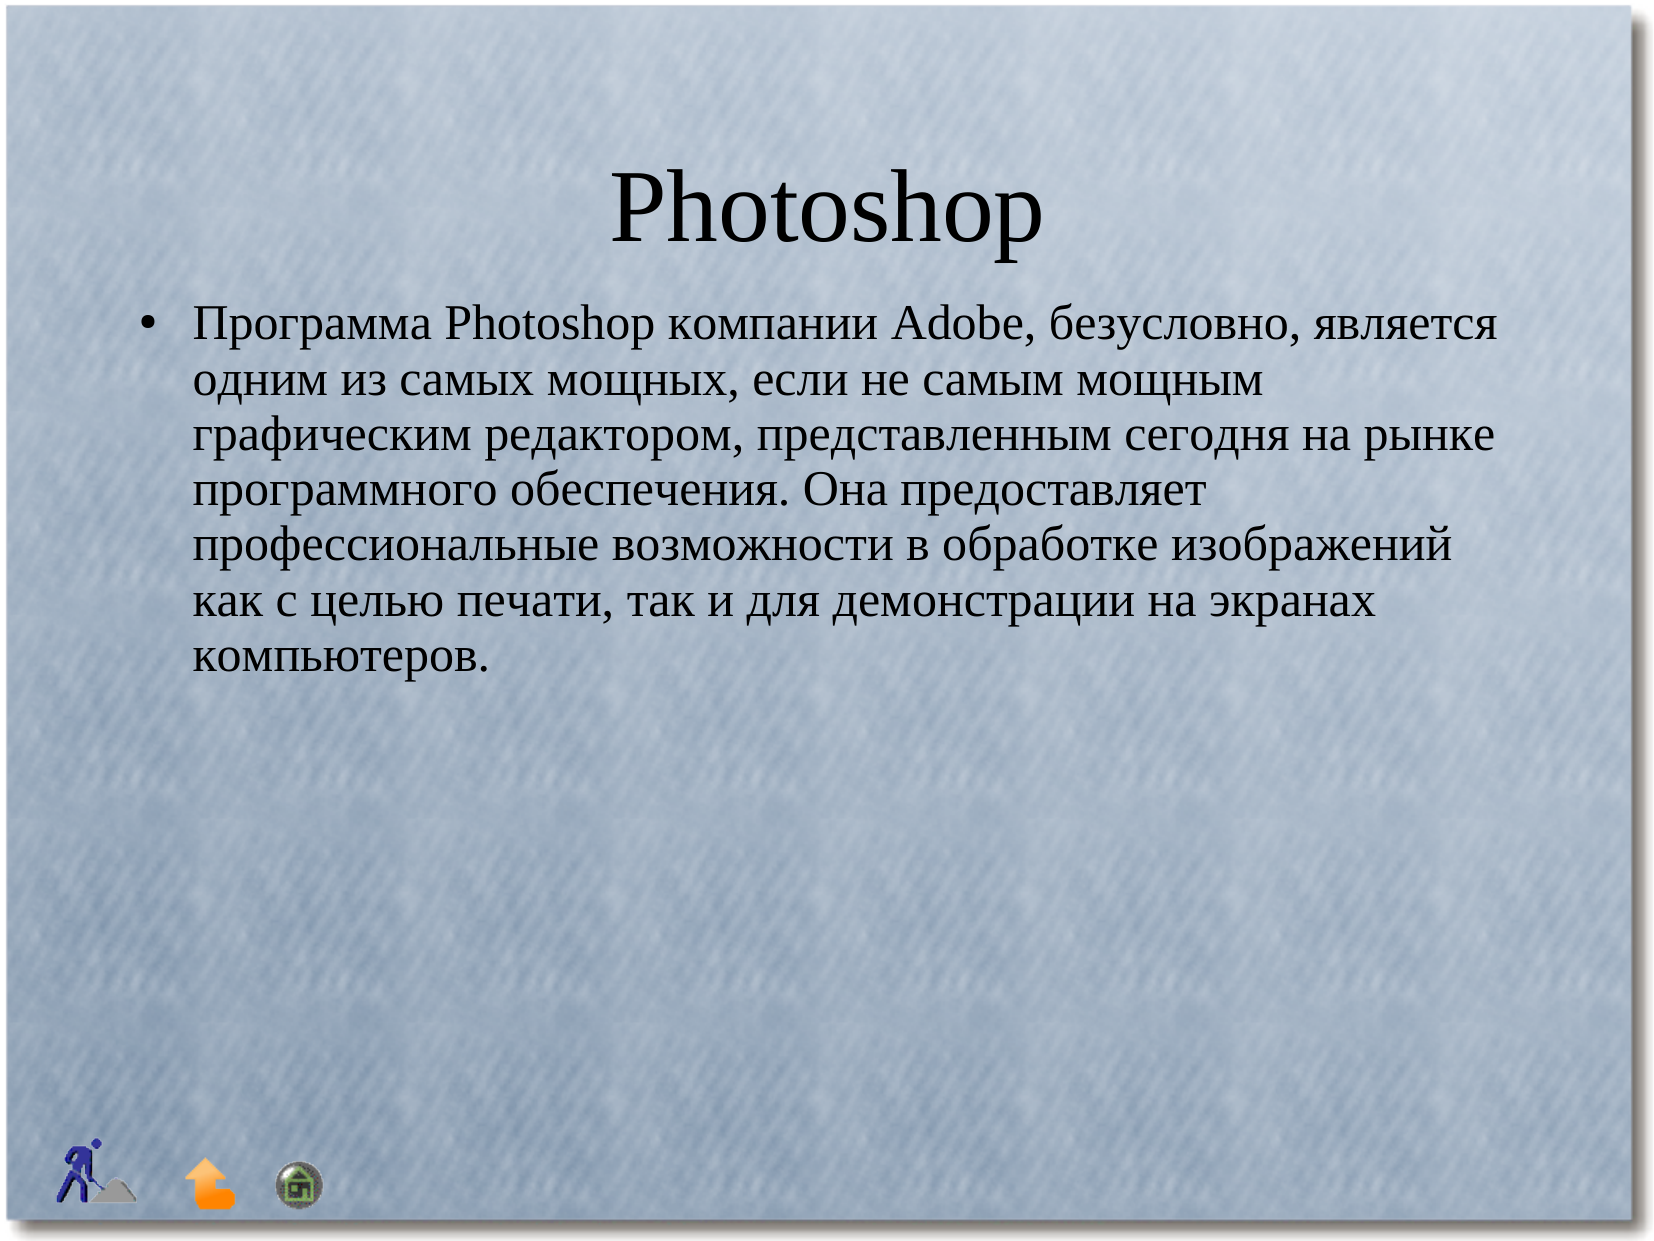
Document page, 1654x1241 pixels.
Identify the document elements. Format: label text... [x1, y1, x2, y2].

list Программа Photoshop компании Adobe, безусловно, является одним из самых мощных, если не самым мощным графическим редактором, представленным сегодня на рынке программного обеспечения. Она предоставляет профессиональные возможности в обработке изображений как с целью печати, так и для демонстрации на экранах компьютеров. [121, 295, 1534, 1127]
title Photoshop [121, 102, 1534, 295]
picture [0, 0, 1654, 1241]
